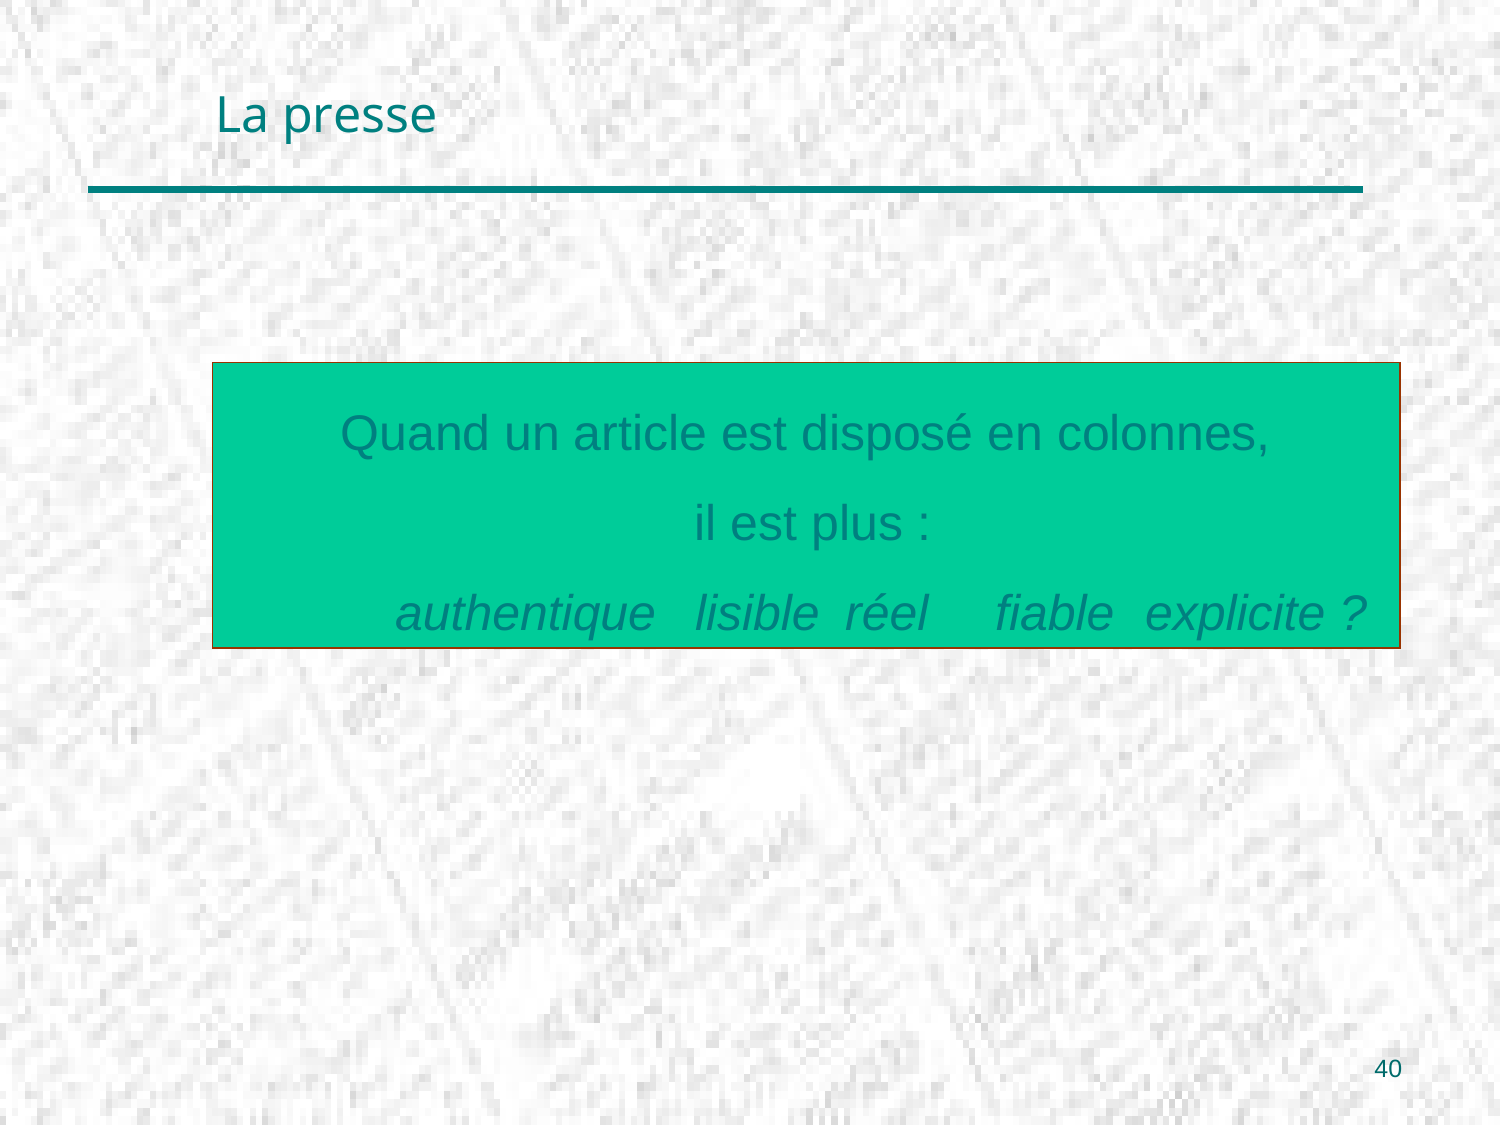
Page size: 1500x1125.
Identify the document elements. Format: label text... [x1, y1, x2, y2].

text_box La presse [200, 74, 454, 151]
text_box Quand un article est disposé en colonnes, il est plus : authentique lisible réel fiable explicite ? [212, 362, 1401, 648]
picture [0, 0, 1500, 1125]
